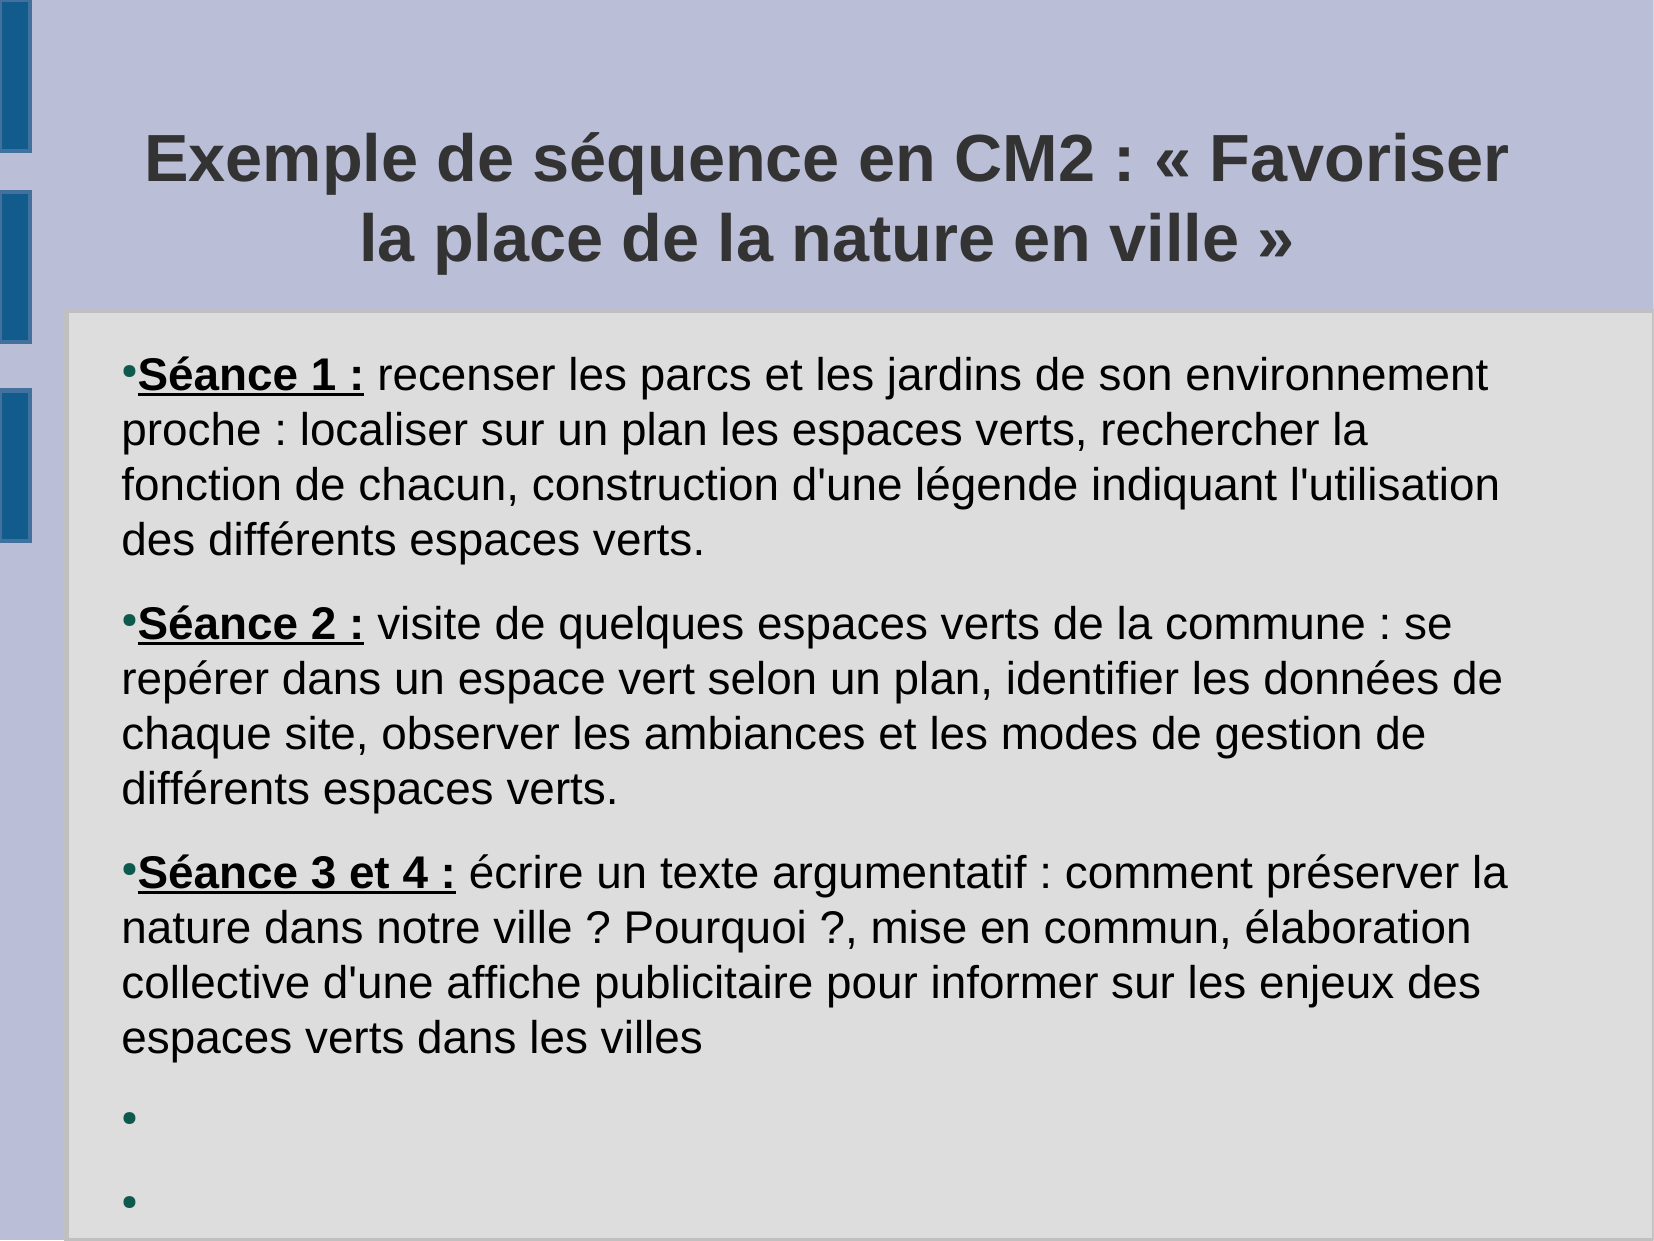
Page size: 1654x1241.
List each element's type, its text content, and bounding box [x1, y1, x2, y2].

title Exemple de séquence en CM2 : « Favoriser la place de la nature en ville » [121, 91, 1534, 299]
list Séance 1 : recenser les parcs et les jardins de son environnement proche : localiser sur un plan les espaces verts, rechercher la fonction de chacun, construction d'une légende indiquant l'utilisation des différents espaces verts. Séance 2 : visite de quelques espaces verts de la commune : se repérer dans un espace vert selon un plan, identifier les données de chaque site, observer les ambiances et les modes de gestion de différents espaces verts. Séance 3 et 4 : écrire un texte argumentatif : comment préserver la nature dans notre ville ? Pourquoi ?, mise en commun, élaboration collective d'une affiche publicitaire pour informer sur les enjeux des espaces verts dans les villes [121, 344, 1534, 1182]
